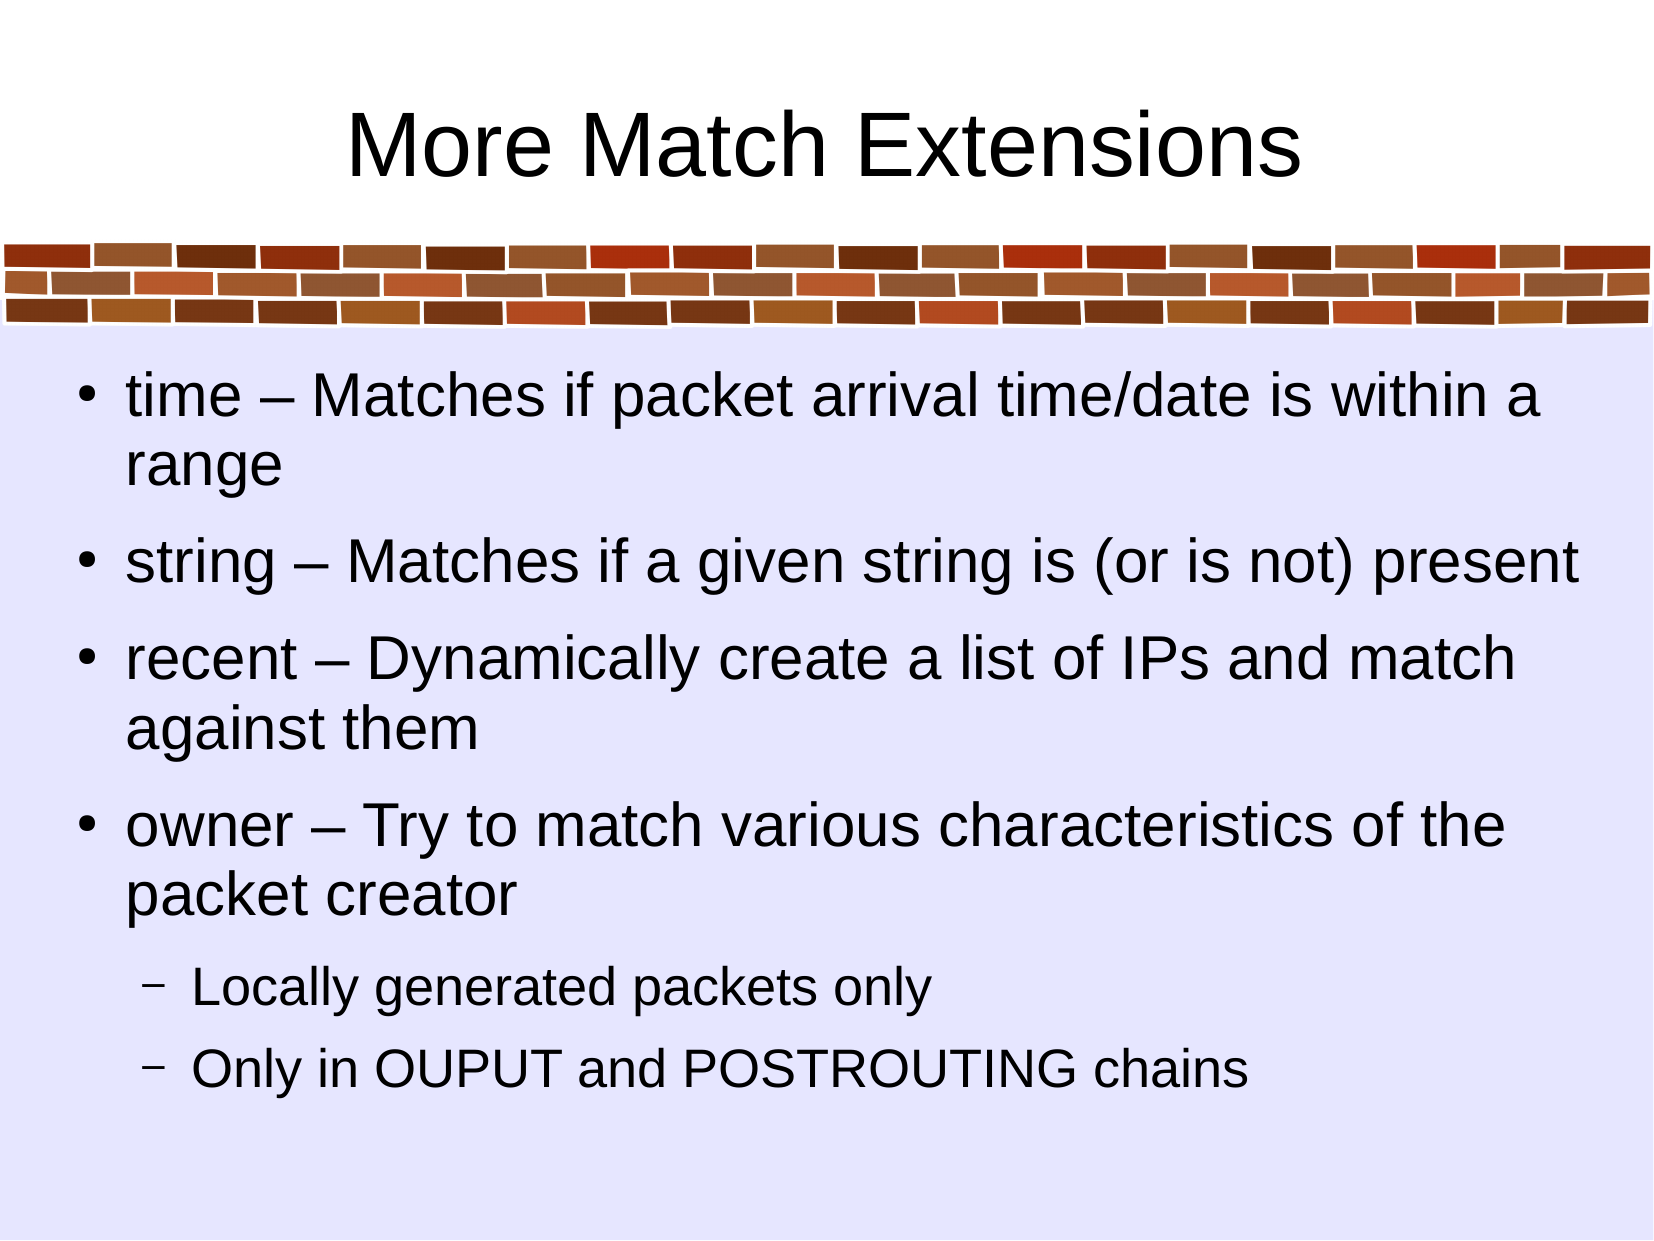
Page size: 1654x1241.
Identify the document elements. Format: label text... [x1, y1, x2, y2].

title More Match Extensions [60, 49, 1591, 241]
list time – Matches if packet arrival time/date is within a range string – Matches if a given string is (or is not) present recent – Dynamically create a list of IPs and match against them owner – Try to match various characteristics of the packet creator Locally generated packets only Only in OUPUT and POSTROUTING chains [60, 360, 1591, 1156]
picture [0, 239, 1654, 329]
